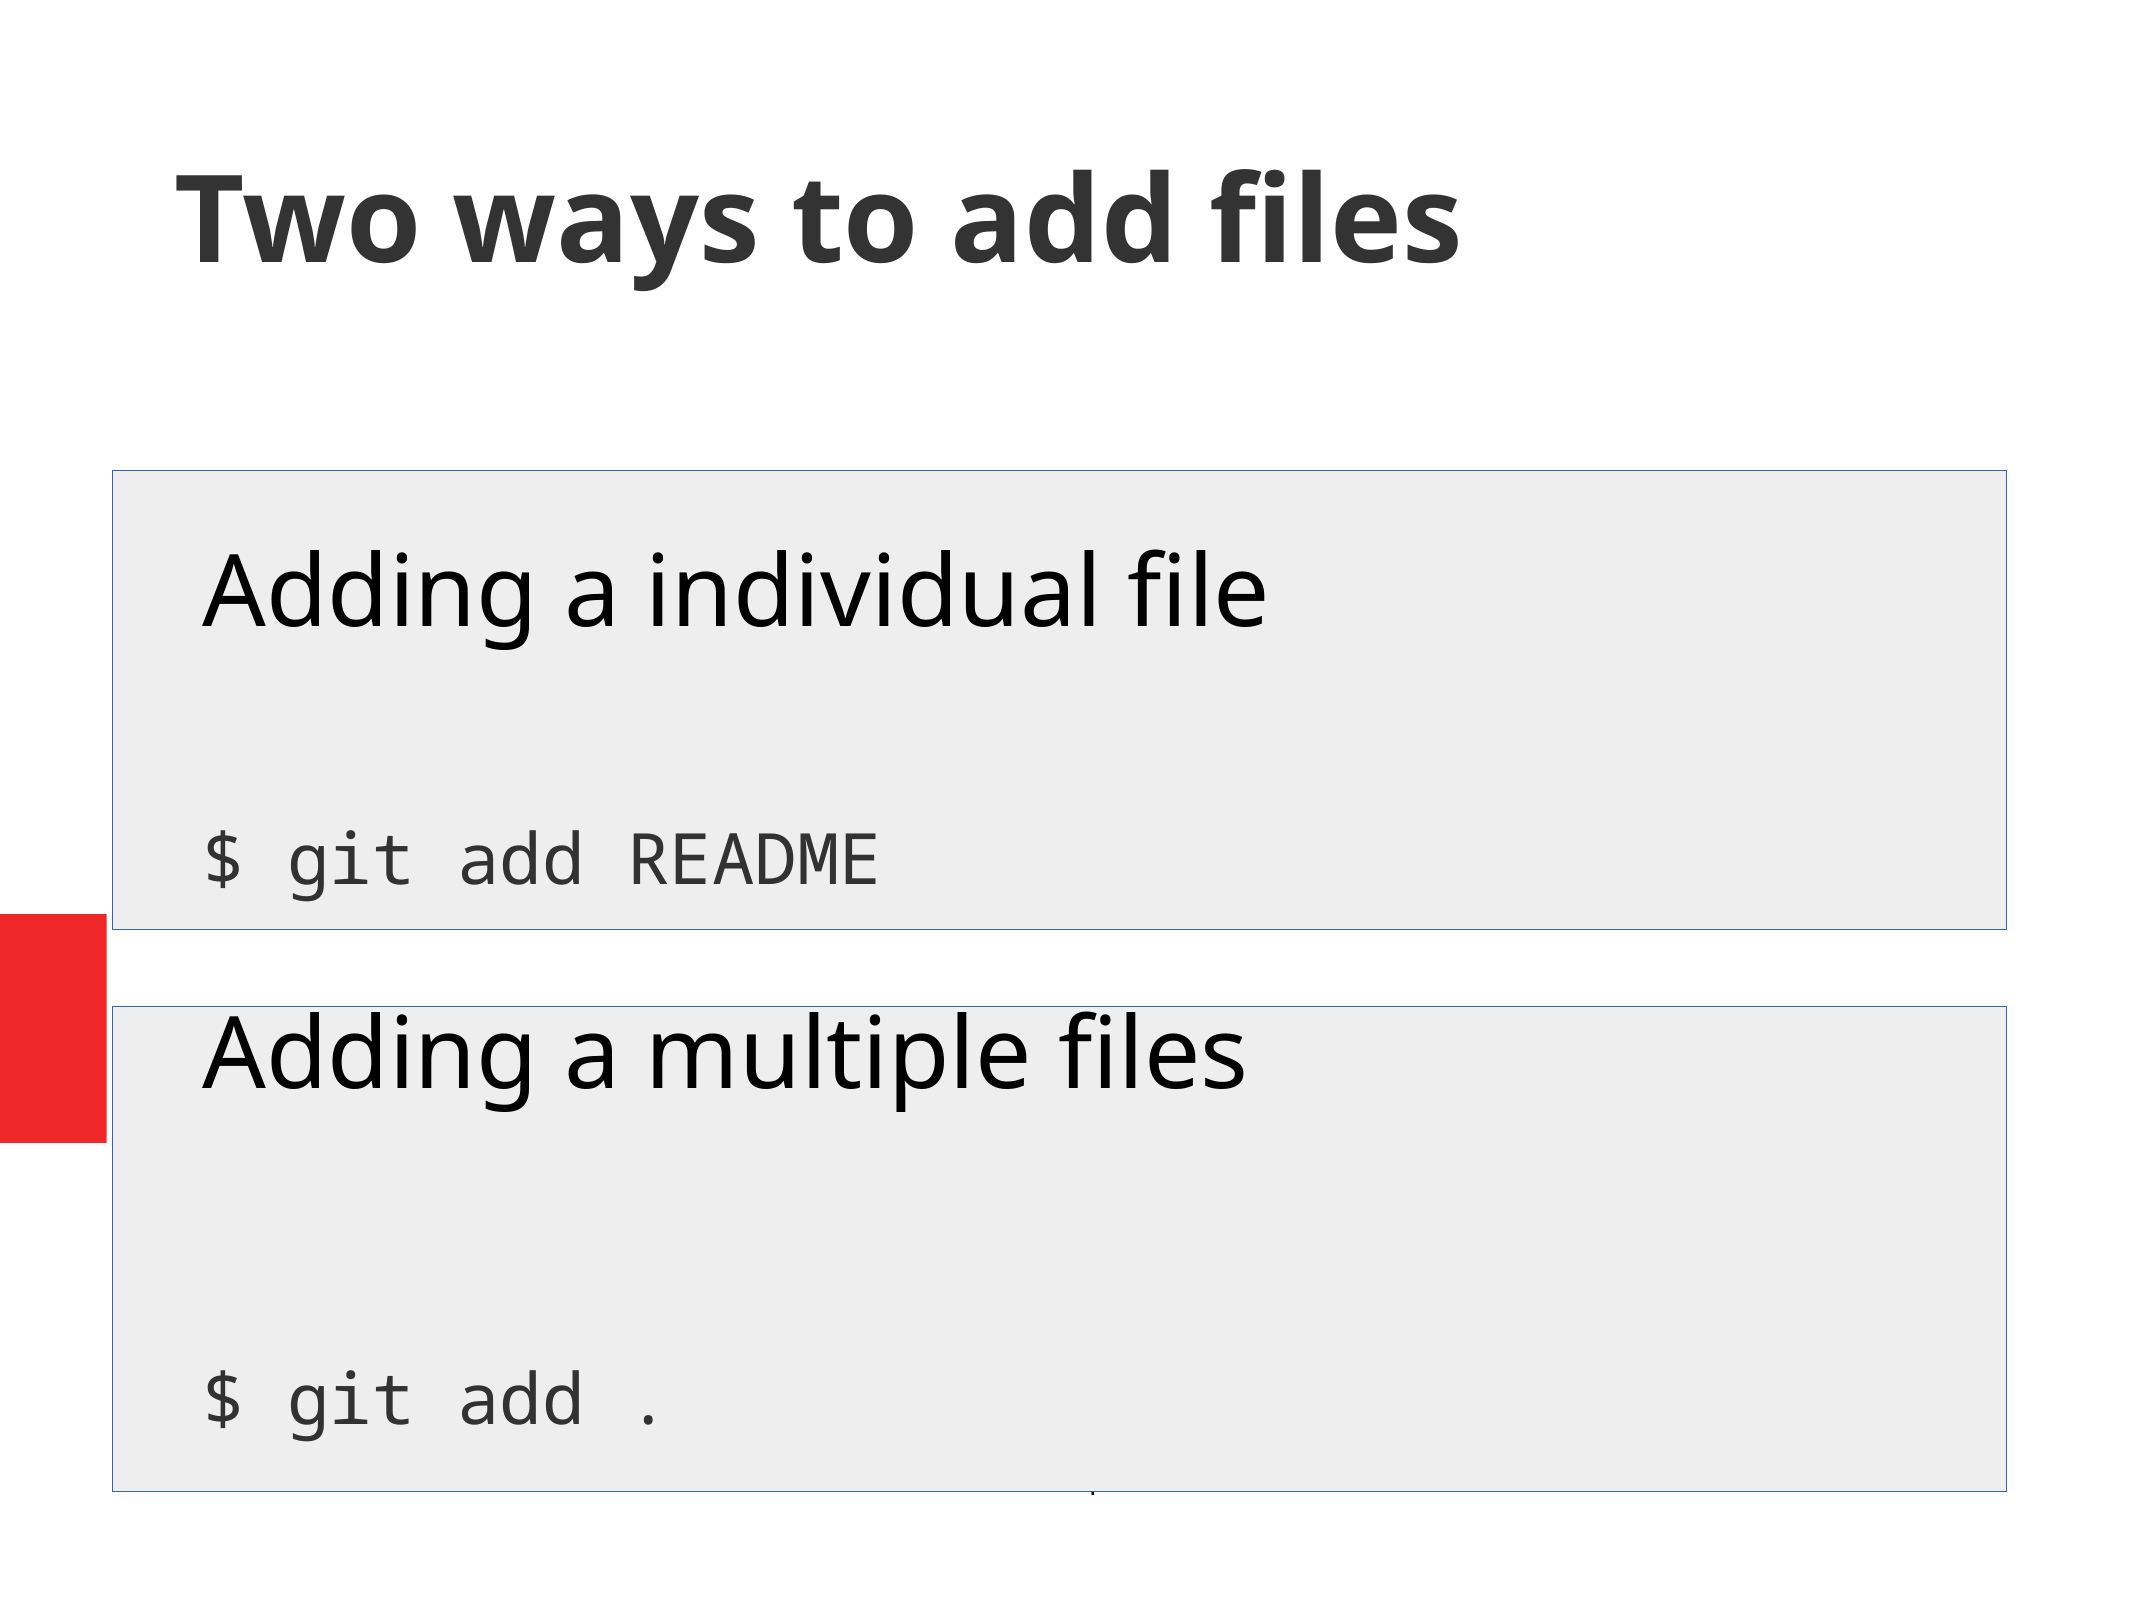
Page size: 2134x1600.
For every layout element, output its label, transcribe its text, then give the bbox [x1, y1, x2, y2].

text_box Adding a multiple files $ git add . [187, 1072, 1905, 1423]
text_box [112, 470, 2007, 930]
text_box [112, 1006, 2007, 1492]
title Two ways to add files [174, 62, 1988, 368]
text_box Adding a individual file $ git add README [187, 512, 1905, 864]
